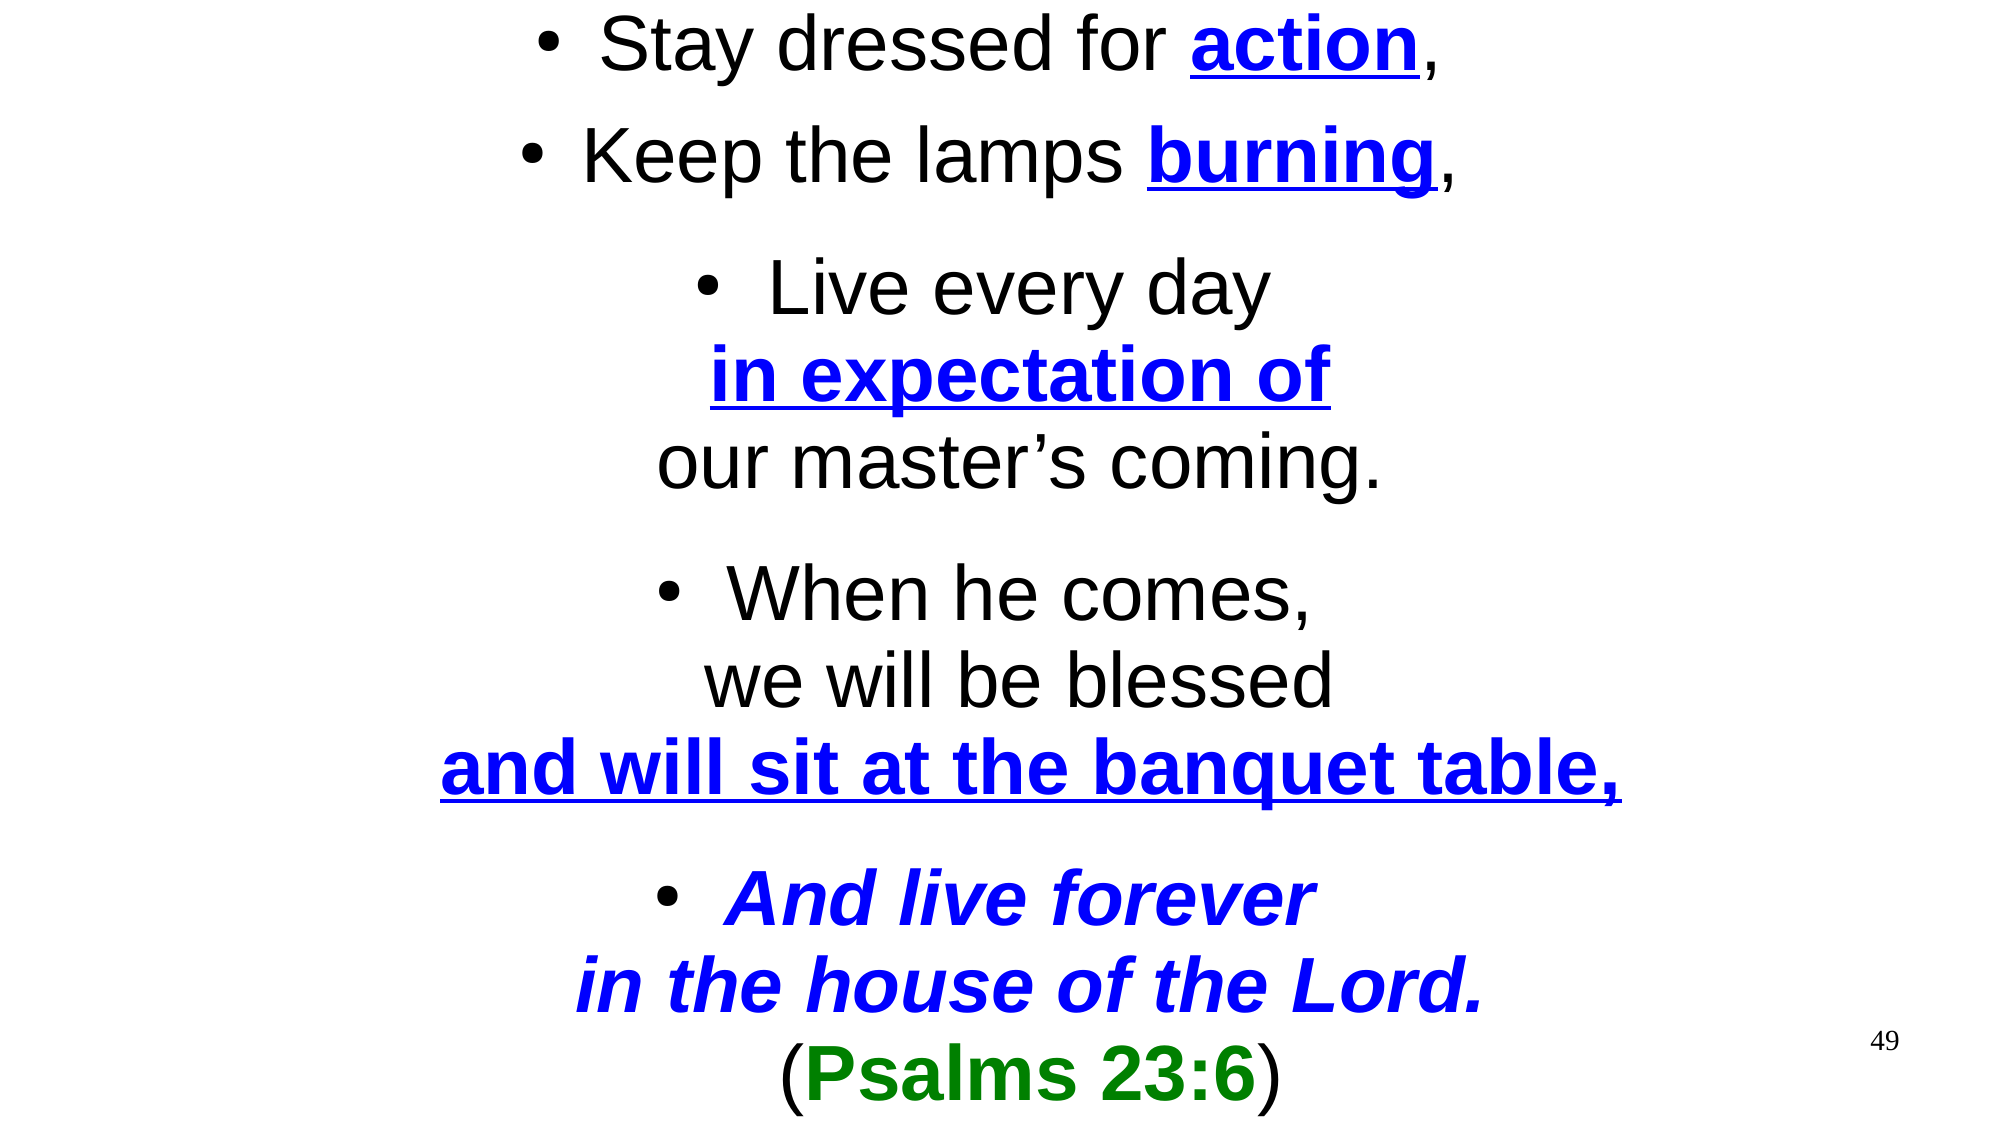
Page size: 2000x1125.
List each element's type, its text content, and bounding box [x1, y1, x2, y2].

list Stay dressed for action, Keep the lamps burning, Live every day in expectation of our master’s coming. When he comes, we will be blessed and will sit at the banquet table, And live forever in the house of the Lord. (Psalms 23:6) [0, 0, 1996, 1123]
